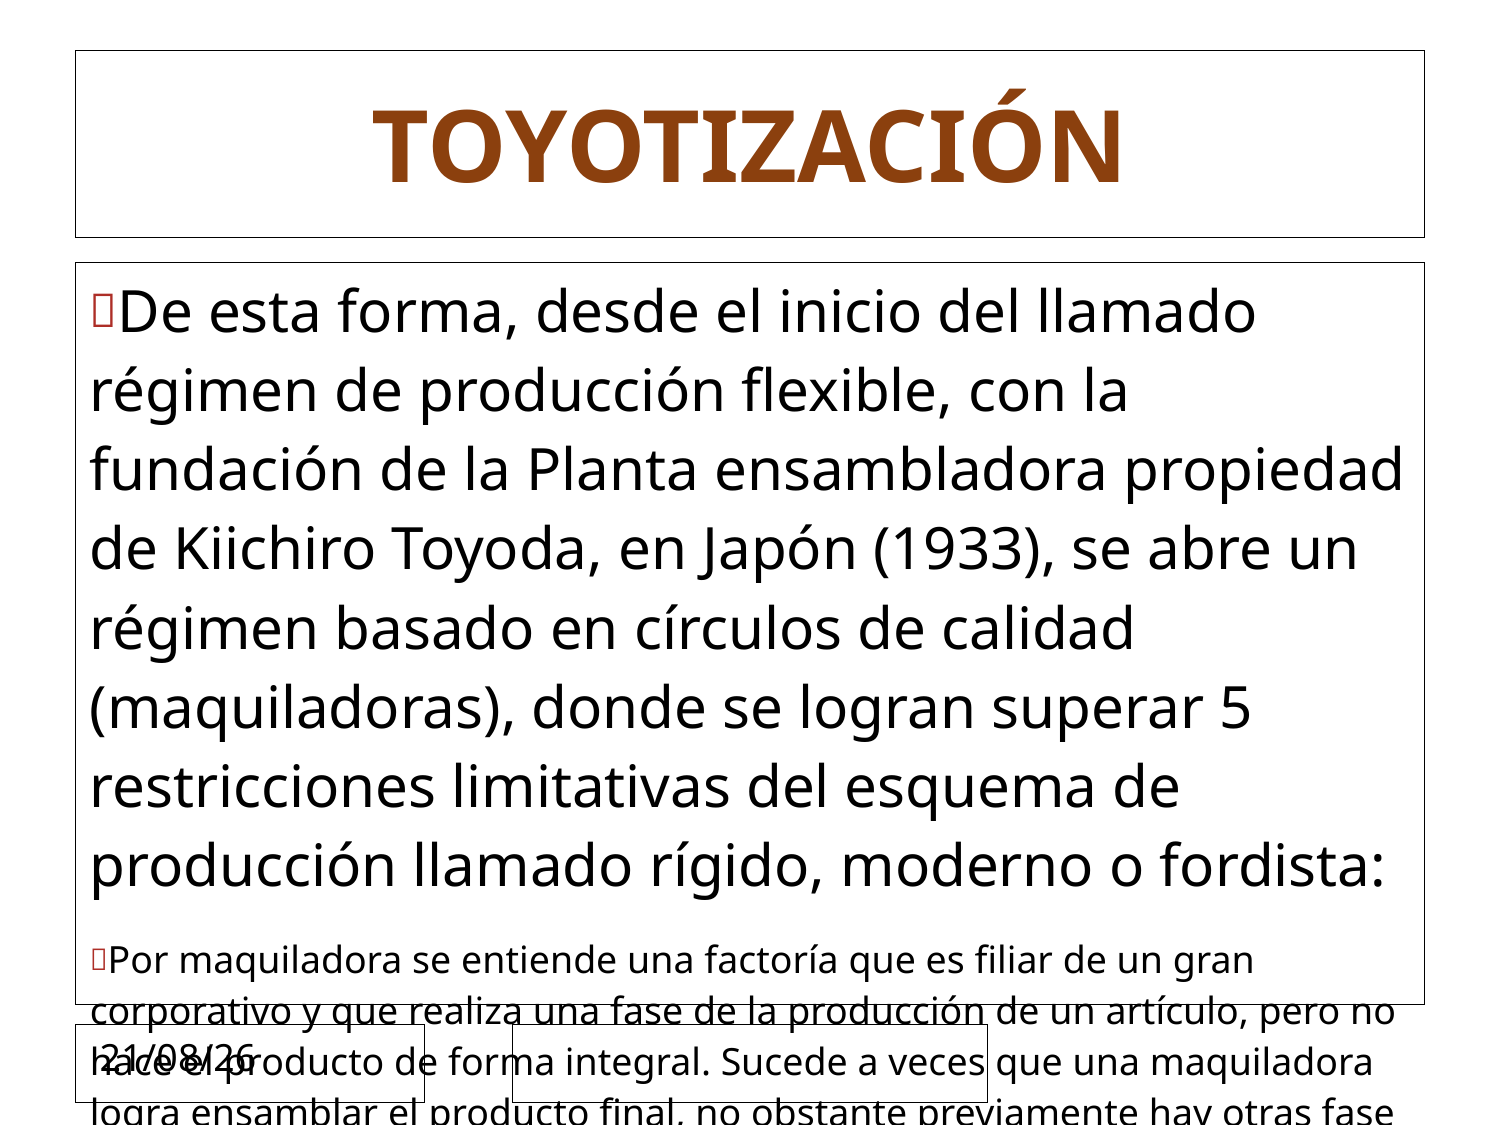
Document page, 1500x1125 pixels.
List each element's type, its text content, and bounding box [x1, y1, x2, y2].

list De esta forma, desde el inicio del llamado régimen de producción flexible, con la fundación de la Planta ensambladora propiedad de Kiichiro Toyoda, en Japón (1933), se abre un régimen basado en círculos de calidad (maquiladoras), donde se logran superar 5 restricciones limitativas del esquema de producción llamado rígido, moderno o fordista: Por maquiladora se entiende una factoría que es filiar de un gran corporativo y que realiza una fase de la producción de un artículo, pero no hace el producto de forma integral. Sucede a veces que una maquiladora logra ensamblar el producto final, no obstante previamente hay otras fase de armado que no dependen de la misma. [75, 262, 1425, 1005]
title TOYOTIZACIÓN [75, 50, 1425, 238]
